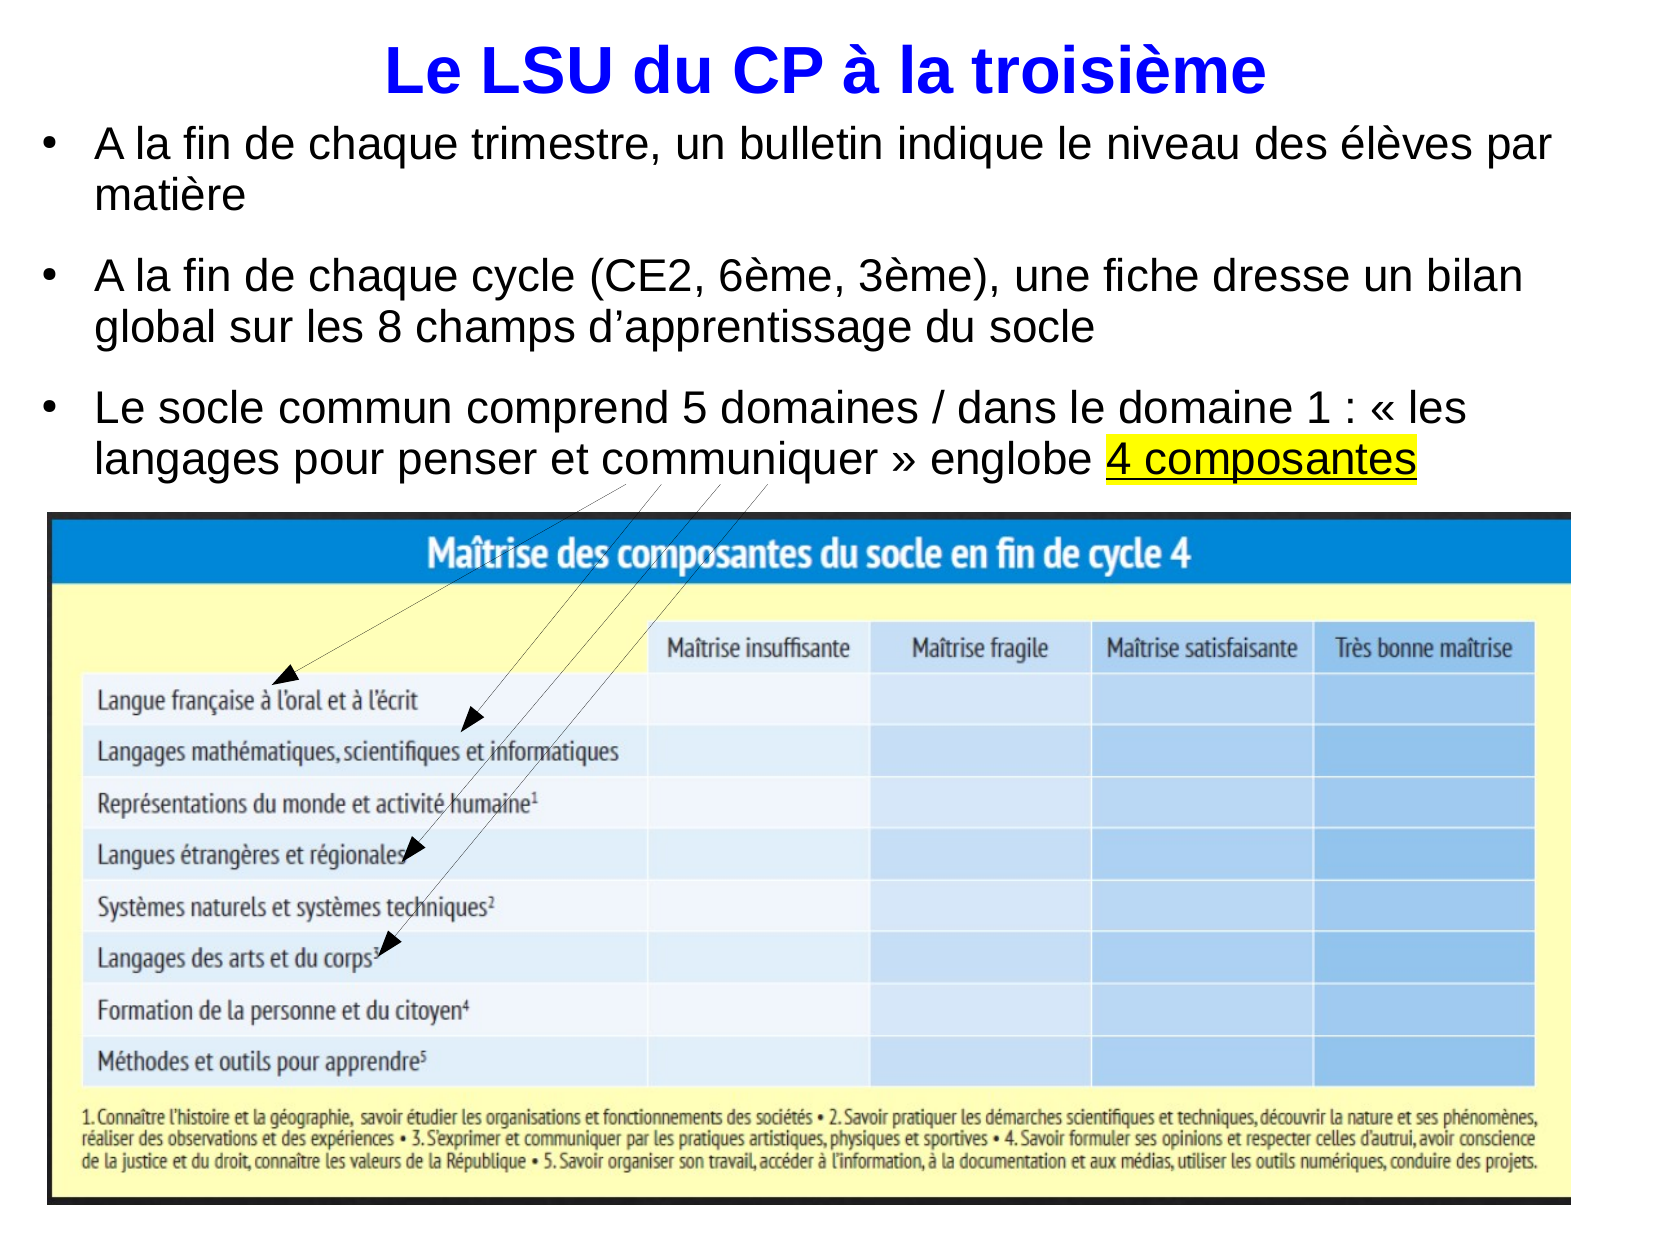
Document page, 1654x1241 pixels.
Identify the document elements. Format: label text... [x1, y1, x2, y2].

picture [47, 512, 1571, 1205]
list A la fin de chaque trimestre, un bulletin indique le niveau des élèves par matière A la fin de chaque cycle (CE2, 6ème, 3ème), une fiche dresse un bilan global sur les 8 champs d’apprentissage du socle Le socle commun comprend 5 domaines / dans le domaine 1 : « les langages pour penser et communiquer » englobe 4 composantes [23, 118, 1630, 886]
title Le LSU du CP à la troisième [82, 23, 1571, 118]
picture [585, 512, 696, 580]
picture [459, 512, 638, 580]
